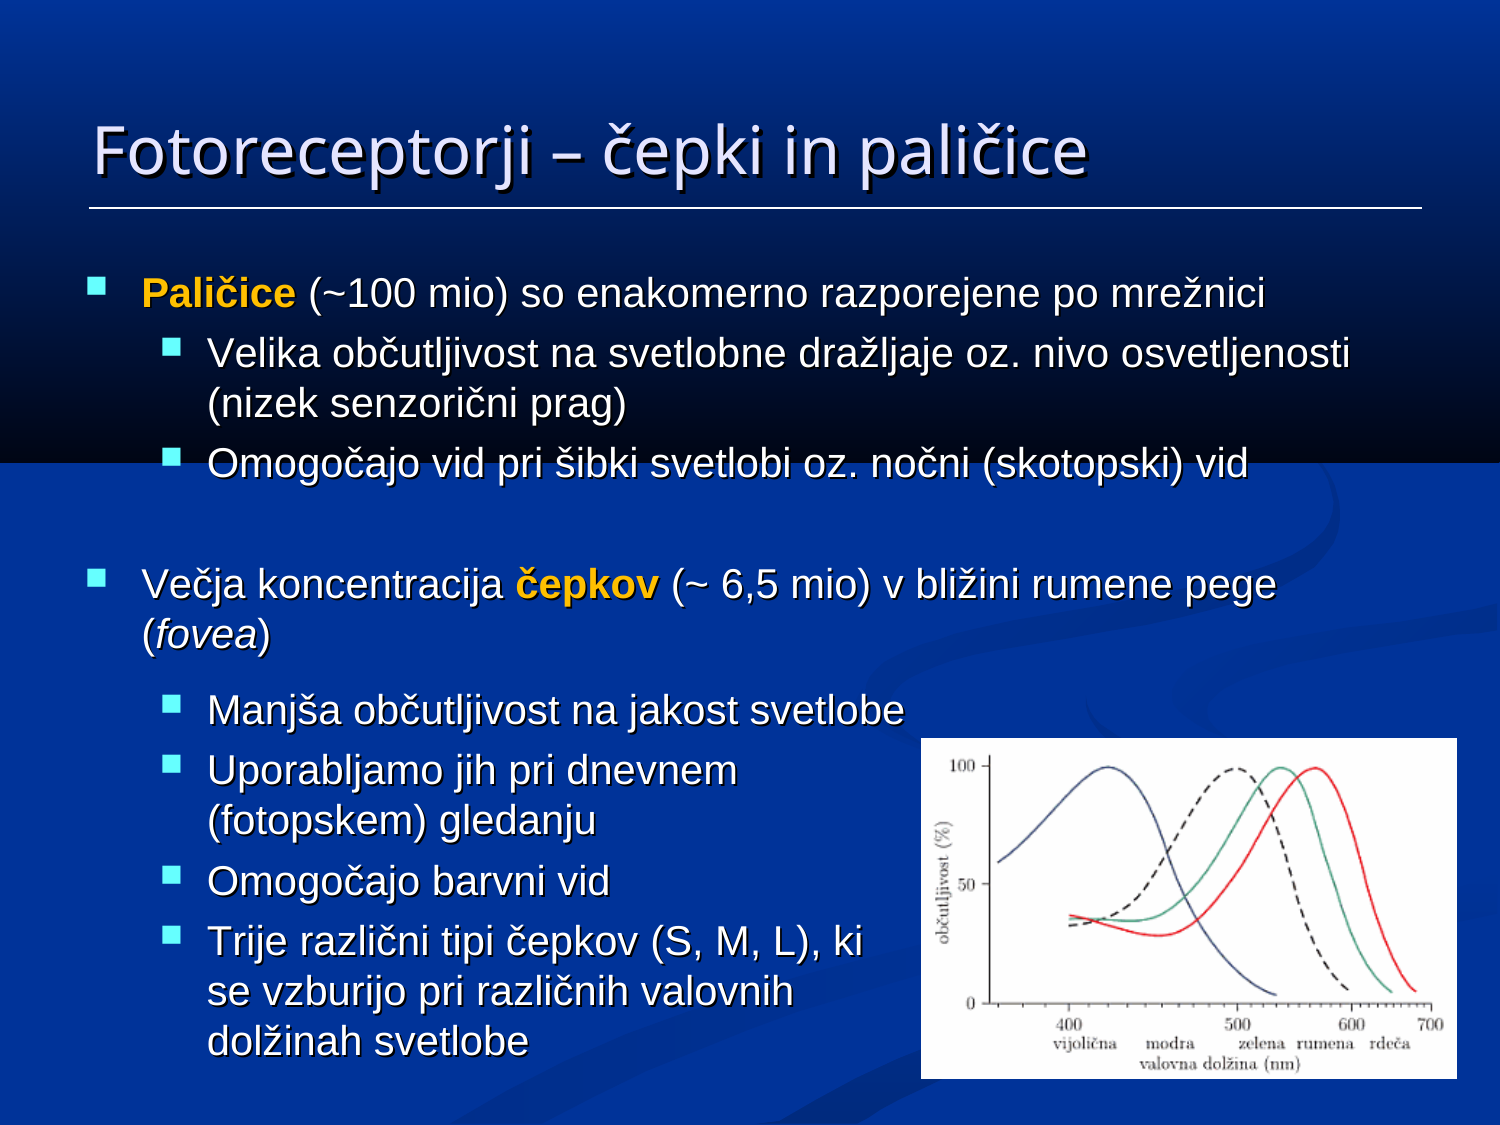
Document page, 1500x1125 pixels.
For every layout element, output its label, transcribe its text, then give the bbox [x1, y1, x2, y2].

text_box Fotoreceptorji – čepki in paličice [76, 54, 1352, 242]
text_box Paličice (~100 mio) so enakomerno razporejene po mrežnici Velika občutljivost na svetlobne dražljaje oz. nivo osvetljenosti (nizek senzorični prag) Omogočajo vid pri šibki svetlobi oz. nočni (skotopski) vid Večja koncentracija čepkov (~ 6,5 mio) v bližini rumene pege (fovea) [70, 257, 1430, 680]
picture [926, 738, 1457, 1079]
text_box Manjša občutljivost na jakost svetlobe Uporabljamo jih pri dnevnem (fotopskem) gledanju Omogočajo barvni vid Trije različni tipi čepkov (S, M, L), ki se vzburijo pri različnih valovnih dolžinah svetlobe [70, 675, 926, 1097]
